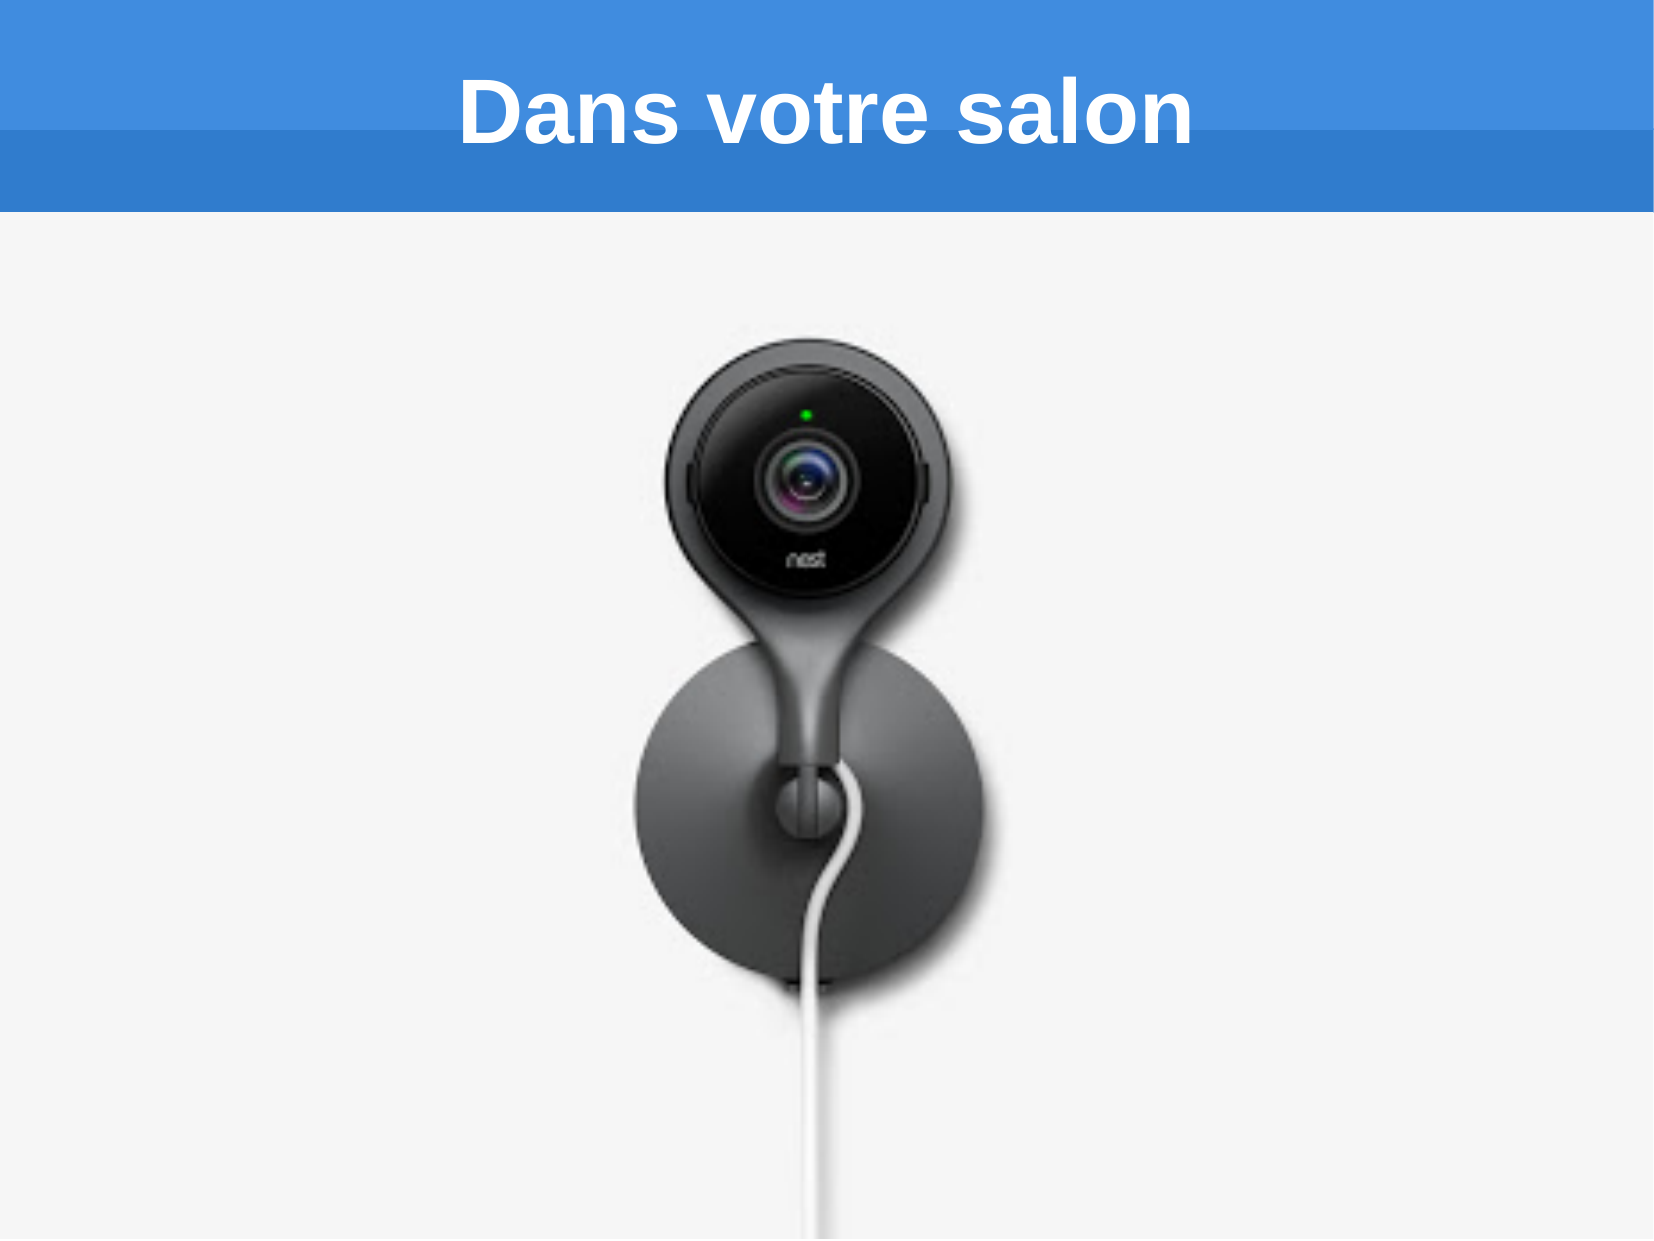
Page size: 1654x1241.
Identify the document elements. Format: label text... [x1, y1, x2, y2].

title Dans votre salon [82, 8, 1571, 212]
picture [0, 212, 1654, 1239]
